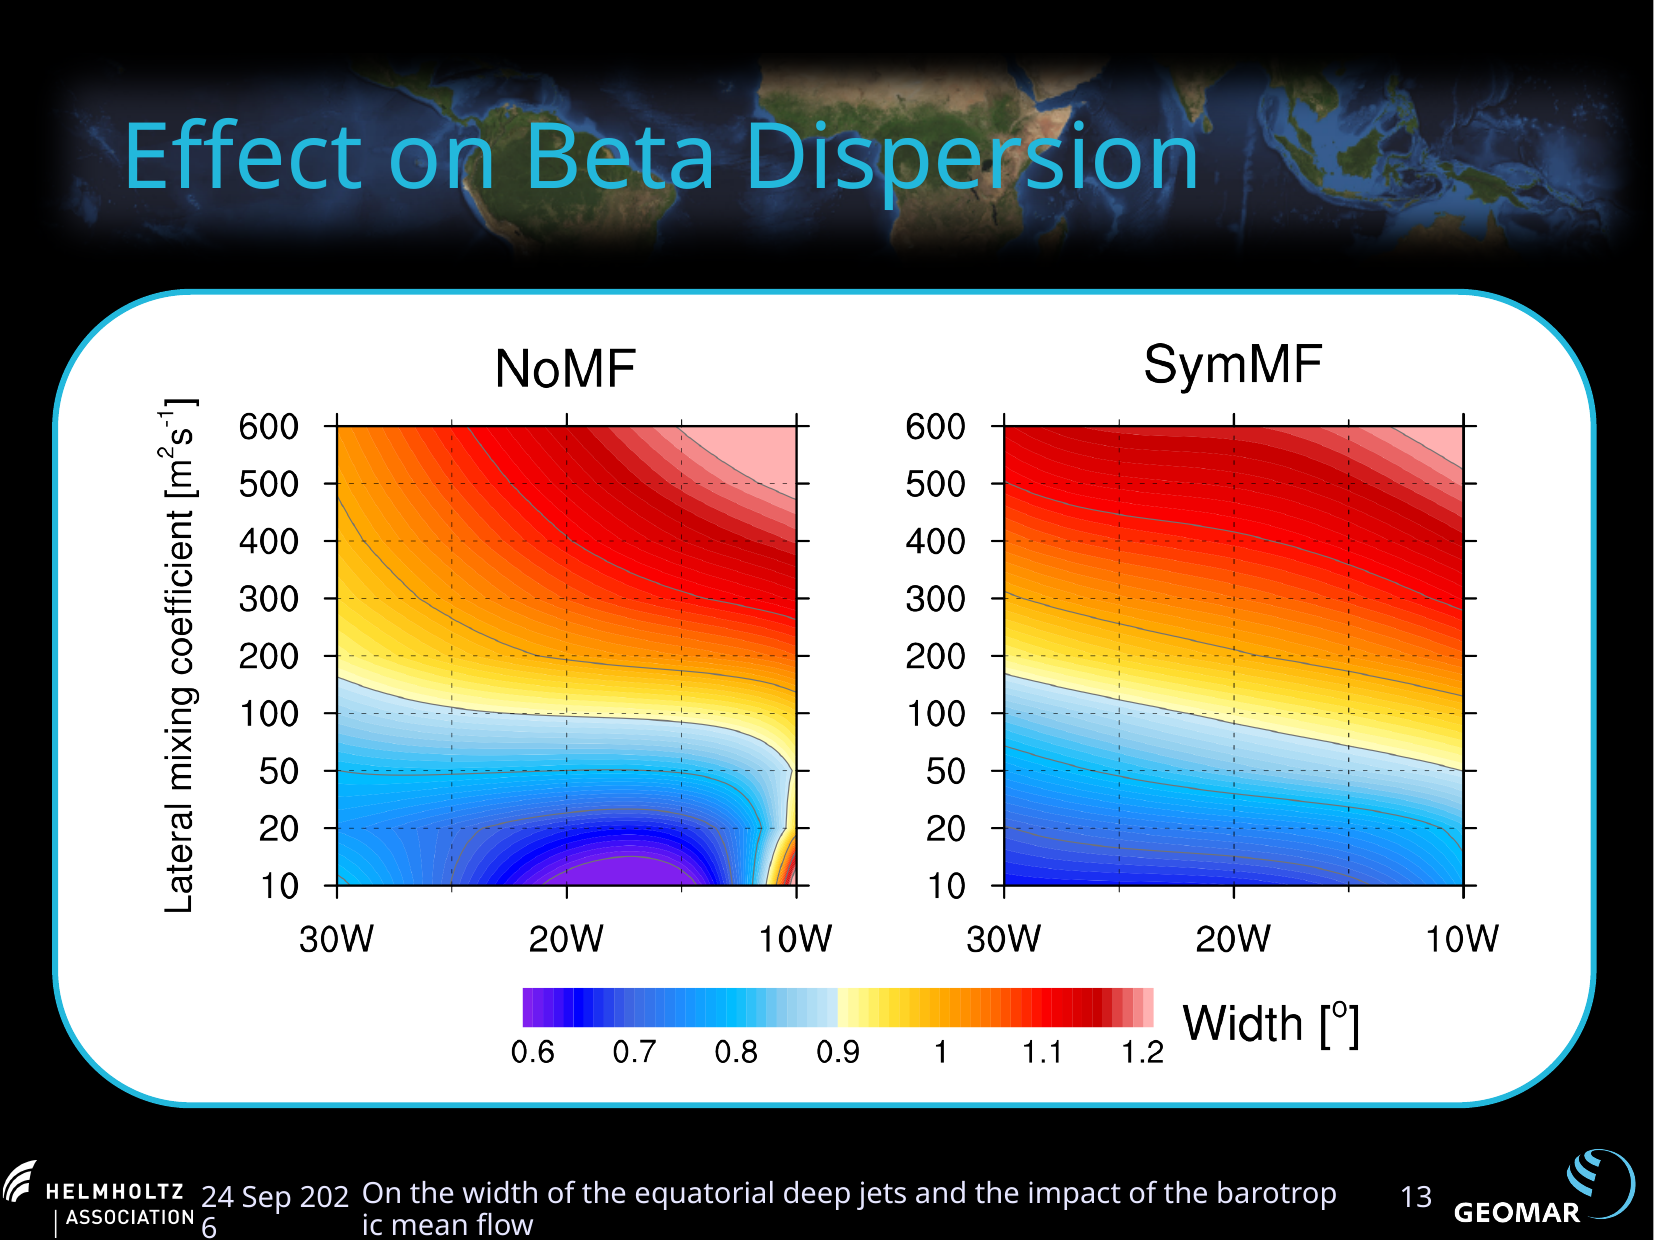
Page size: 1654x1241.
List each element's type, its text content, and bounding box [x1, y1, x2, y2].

picture [157, 343, 1499, 1063]
text_box [55, 291, 1594, 1106]
title Effect on Beta Dispersion [120, 49, 1571, 257]
picture [2, 1160, 193, 1238]
picture [1434, 1128, 1654, 1241]
picture [9, 53, 1654, 284]
